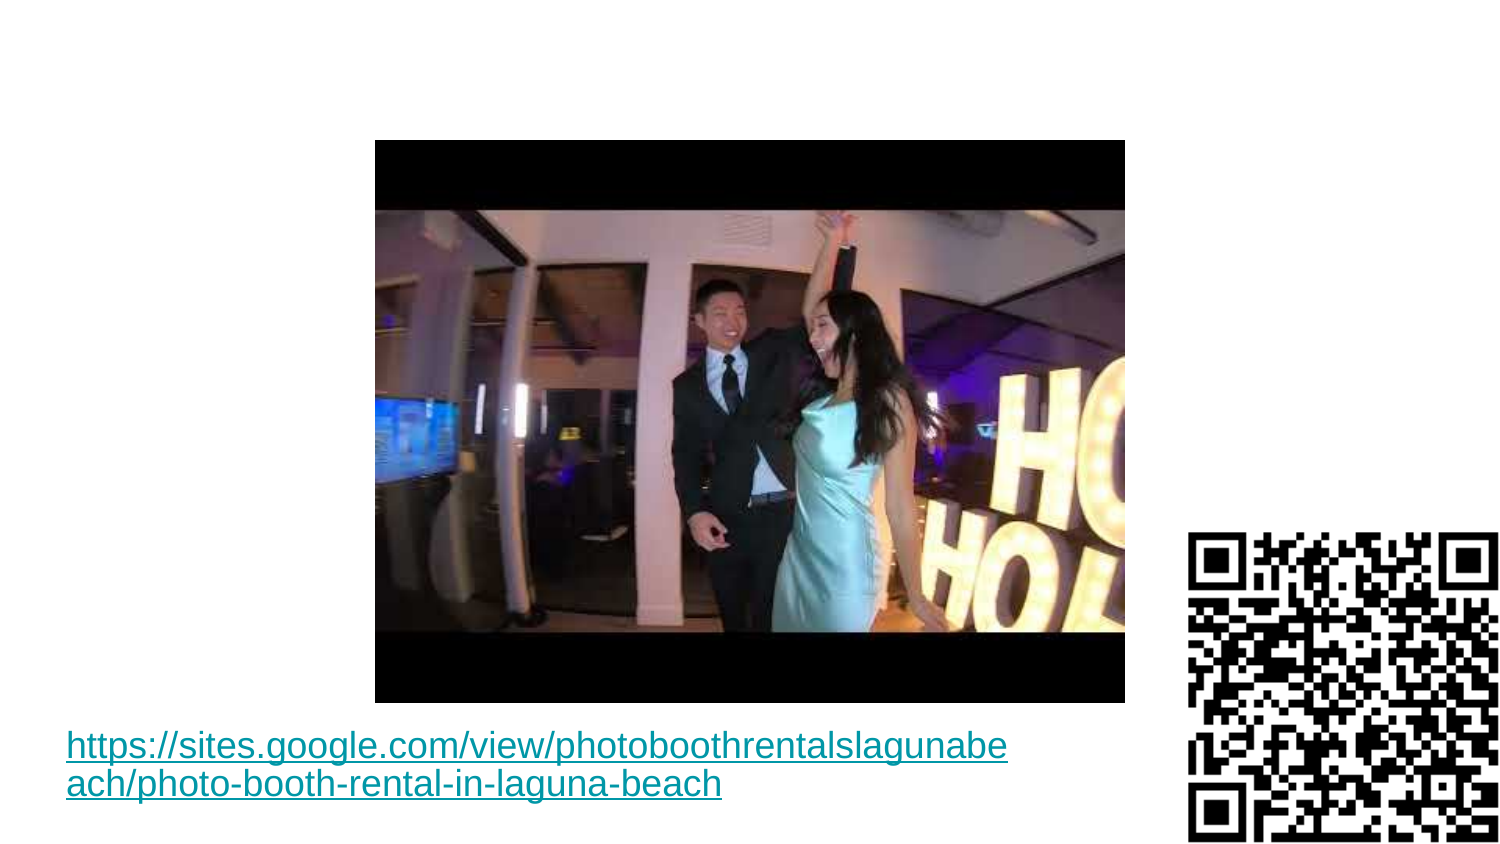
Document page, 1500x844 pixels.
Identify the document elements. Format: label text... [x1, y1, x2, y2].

picture [375, 140, 1125, 704]
picture [1187, 531, 1500, 844]
list https://sites.google.com/view/photoboothrentalslagunabeach/photo-booth-rental-in-laguna-beach [51, 694, 1036, 794]
